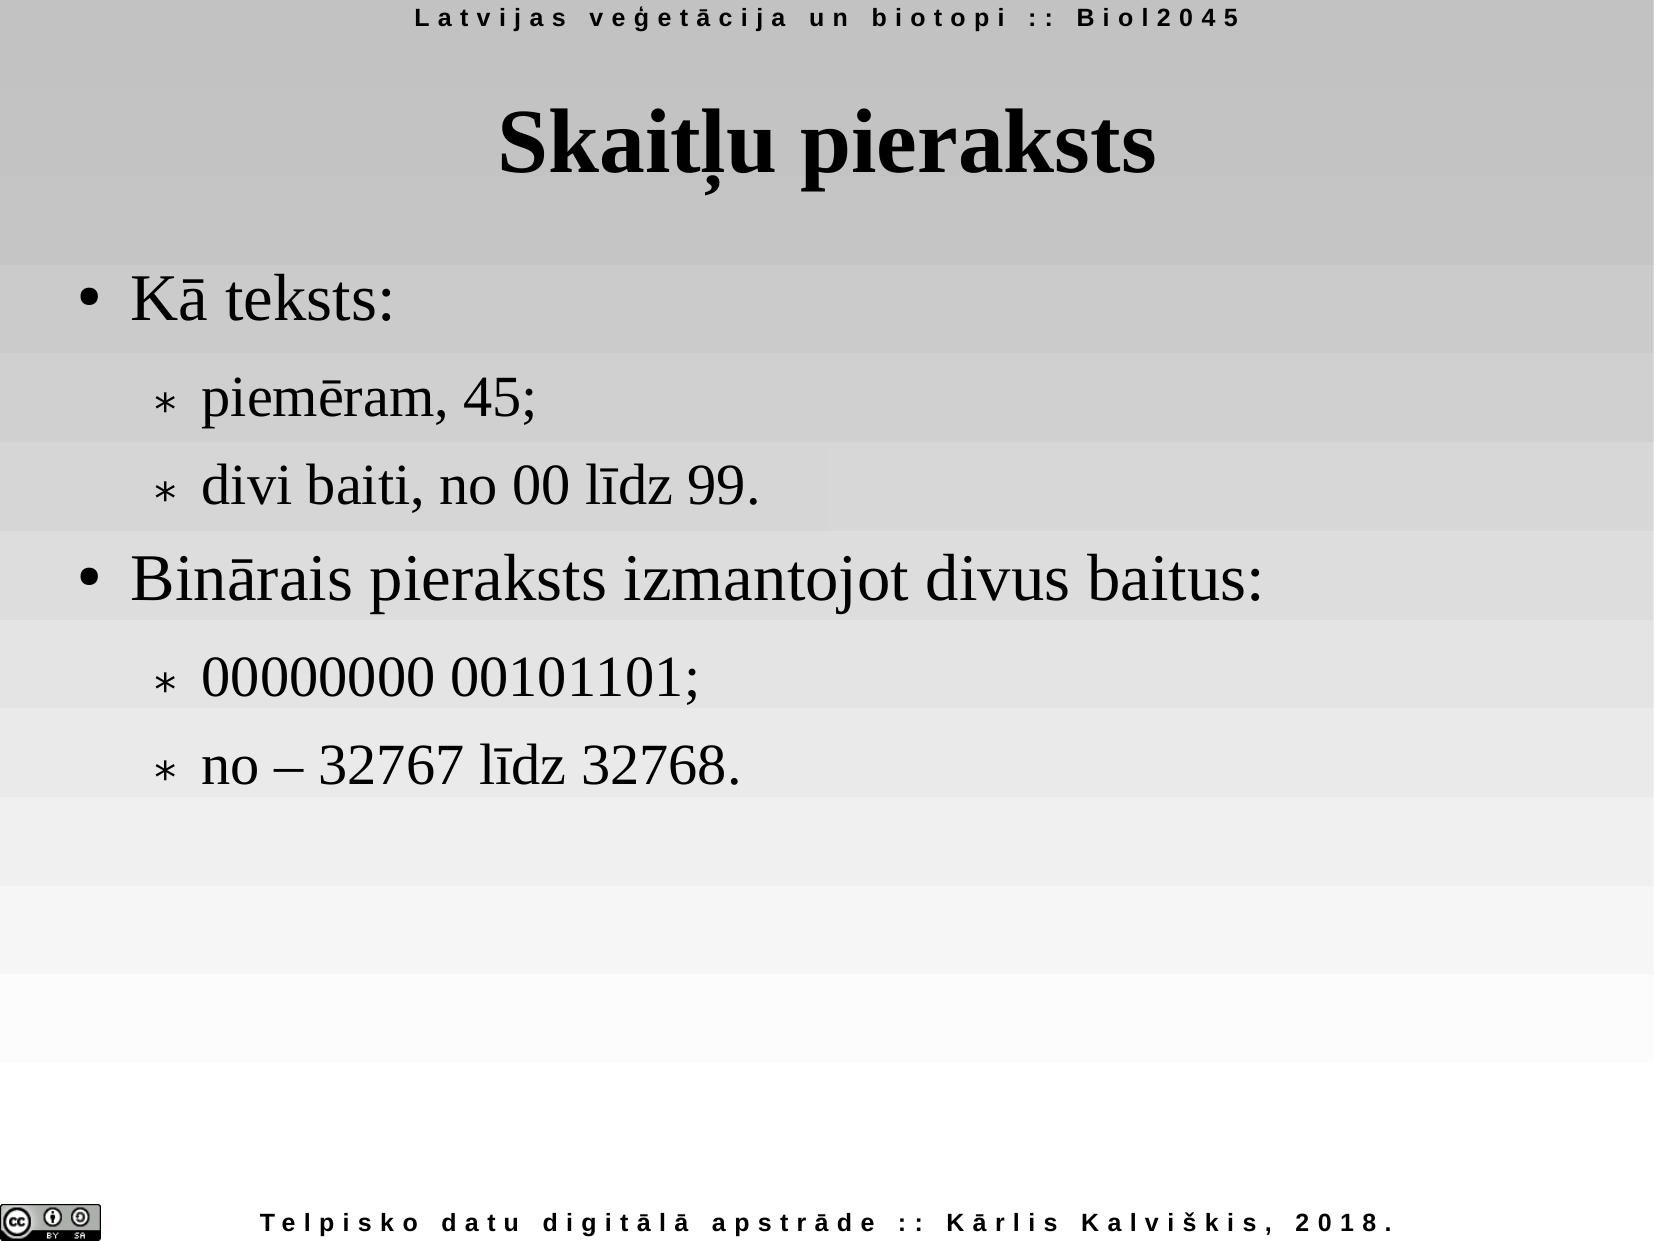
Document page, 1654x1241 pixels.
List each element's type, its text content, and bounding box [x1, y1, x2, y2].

title Skaitļu pieraksts [59, 37, 1596, 246]
picture [0, 0, 1654, 1241]
list Kā teksts: piemēram, 45; divi baiti, no 00 līdz 99. Binārais pieraksts izmantojot divus baitus: 00000000 00101101; no – 32767 līdz 32768. [59, 261, 1596, 1175]
